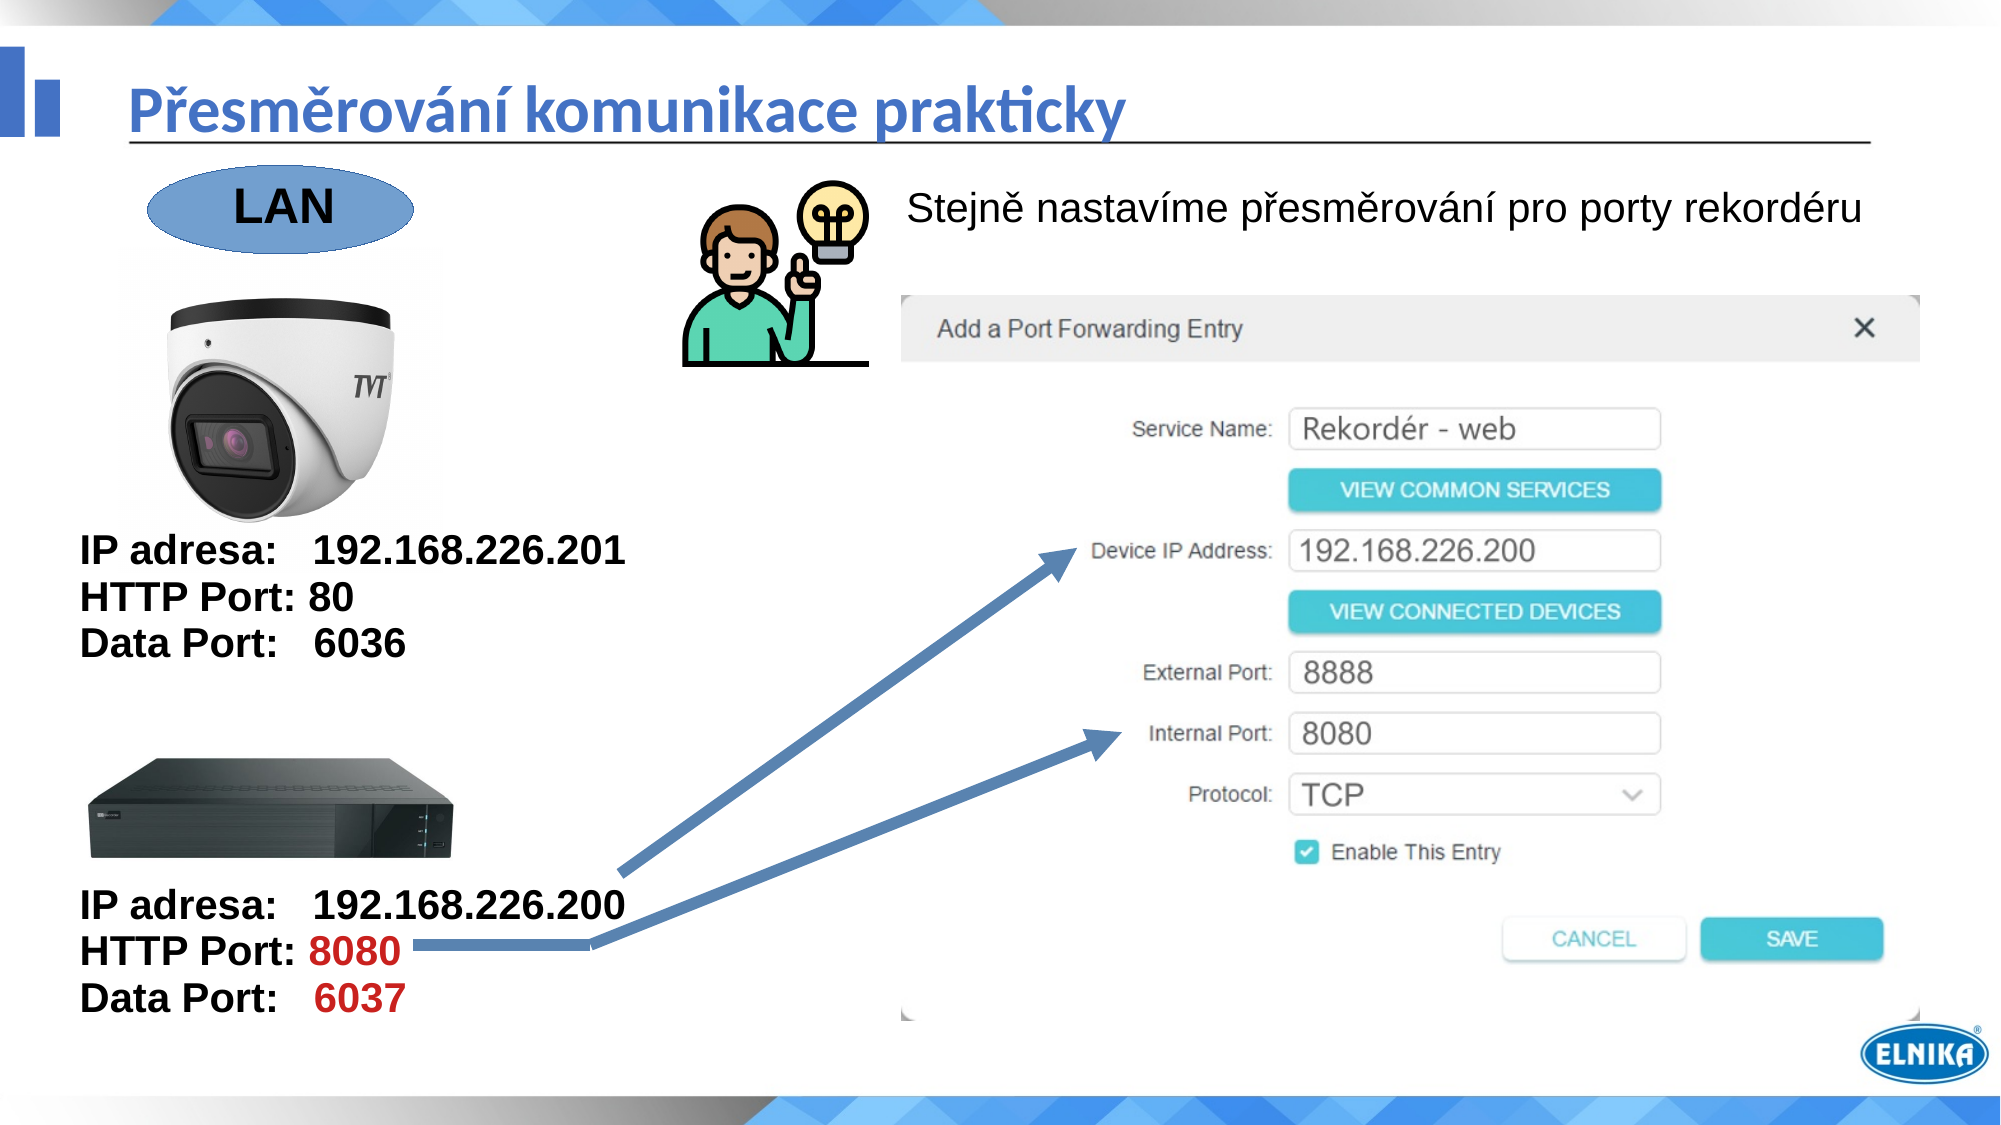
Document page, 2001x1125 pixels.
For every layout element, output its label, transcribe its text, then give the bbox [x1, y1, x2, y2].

text_box Stejně nastavíme přesměrování pro porty rekordéru [885, 171, 1920, 338]
text_box [147, 165, 346, 249]
text_box [378, 179, 414, 240]
picture [0, 0, 2001, 1125]
text_box LAN [218, 171, 378, 298]
text_box IP adresa: 192.168.226.201 HTTP Port: 80 Data Port: 6036 [64, 519, 656, 721]
text_box Přesměrování komunikace prakticky [78, 58, 1211, 154]
text_box IP adresa: 192.168.226.200 HTTP Port: 8080 Data Port: 6037 [64, 873, 656, 1076]
